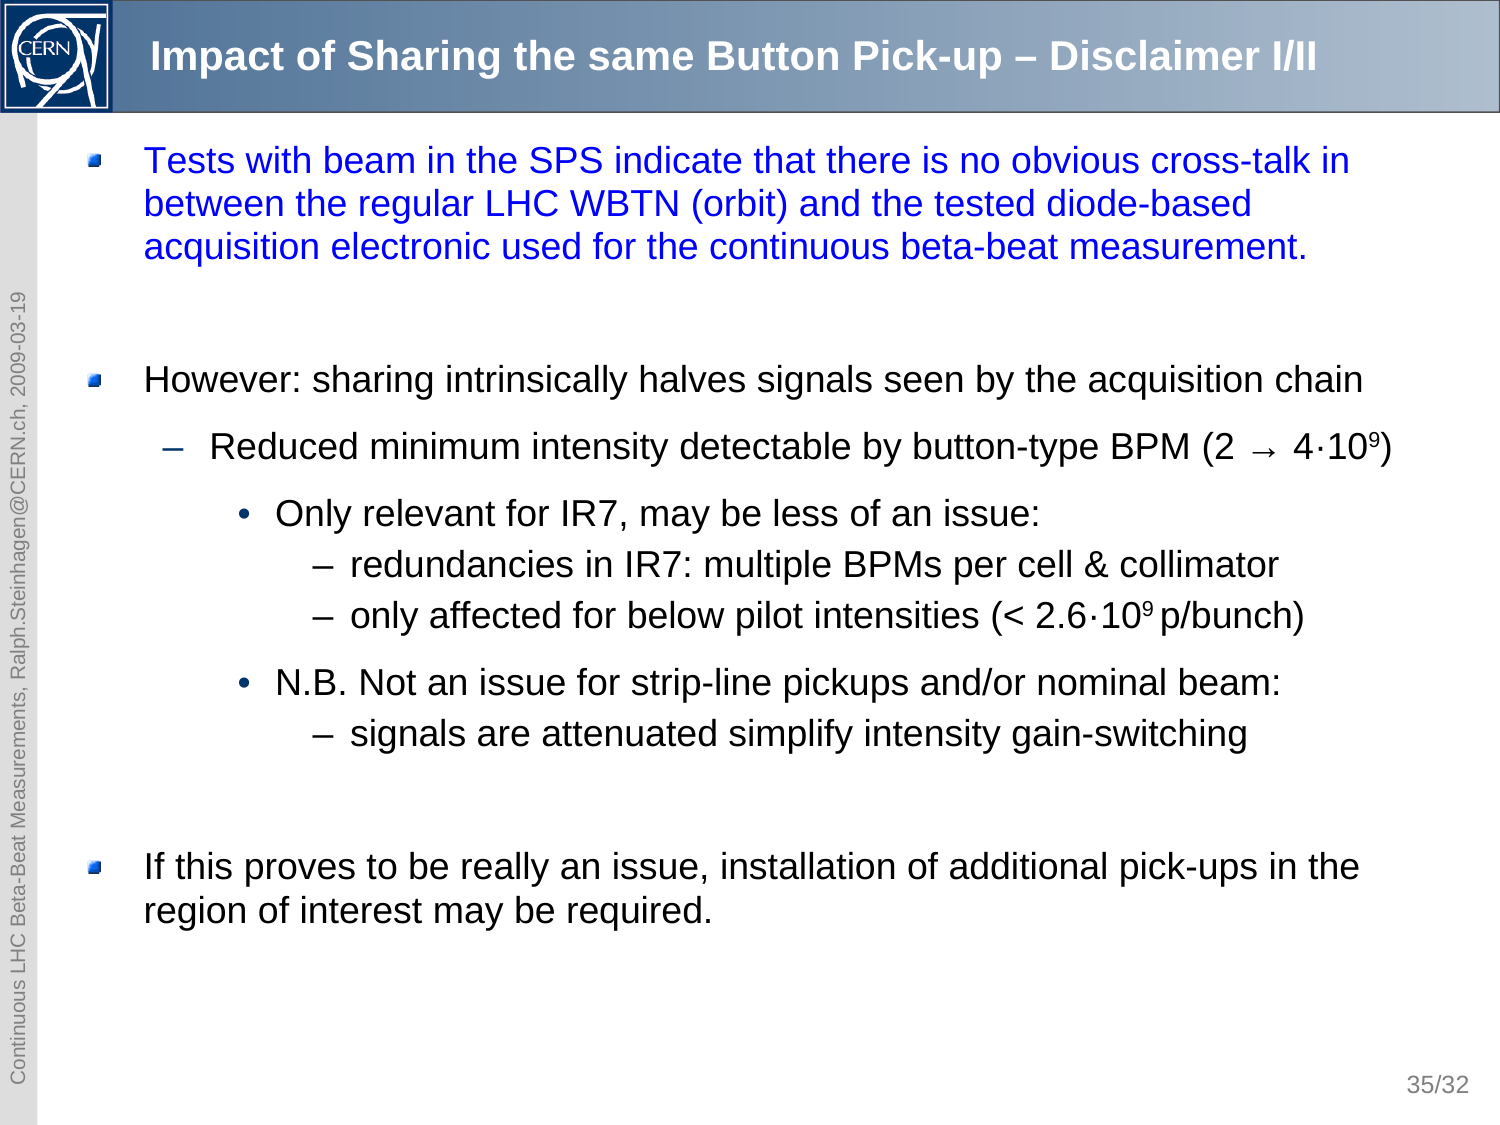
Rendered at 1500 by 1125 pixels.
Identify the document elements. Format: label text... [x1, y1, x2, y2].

title Impact of Sharing the same Button Pick-up – Disclaimer I/II [150, 7, 1344, 106]
picture [0, 0, 113, 113]
list Tests with beam in the SPS indicate that there is no obvious cross-talk in between the regular LHC WBTN (orbit) and the tested diode-based acquisition electronic used for the continuous beta-beat measurement. However: sharing intrinsically halves signals seen by the acquisition chain Reduced minimum intensity detectable by button-type BPM (2 → 4·109) Only relevant for IR7, may be less of an issue: redundancies in IR7: multiple BPMs per cell & collimator only affected for below pilot intensities (< 2.6·109 p/bunch) N.B. Not an issue for strip-line pickups and/or nominal beam: signals are attenuated simplify intensity gain-switching If this proves to be really an issue, installation of additional pick-ups in the region of interest may be required. [87, 137, 1438, 1016]
